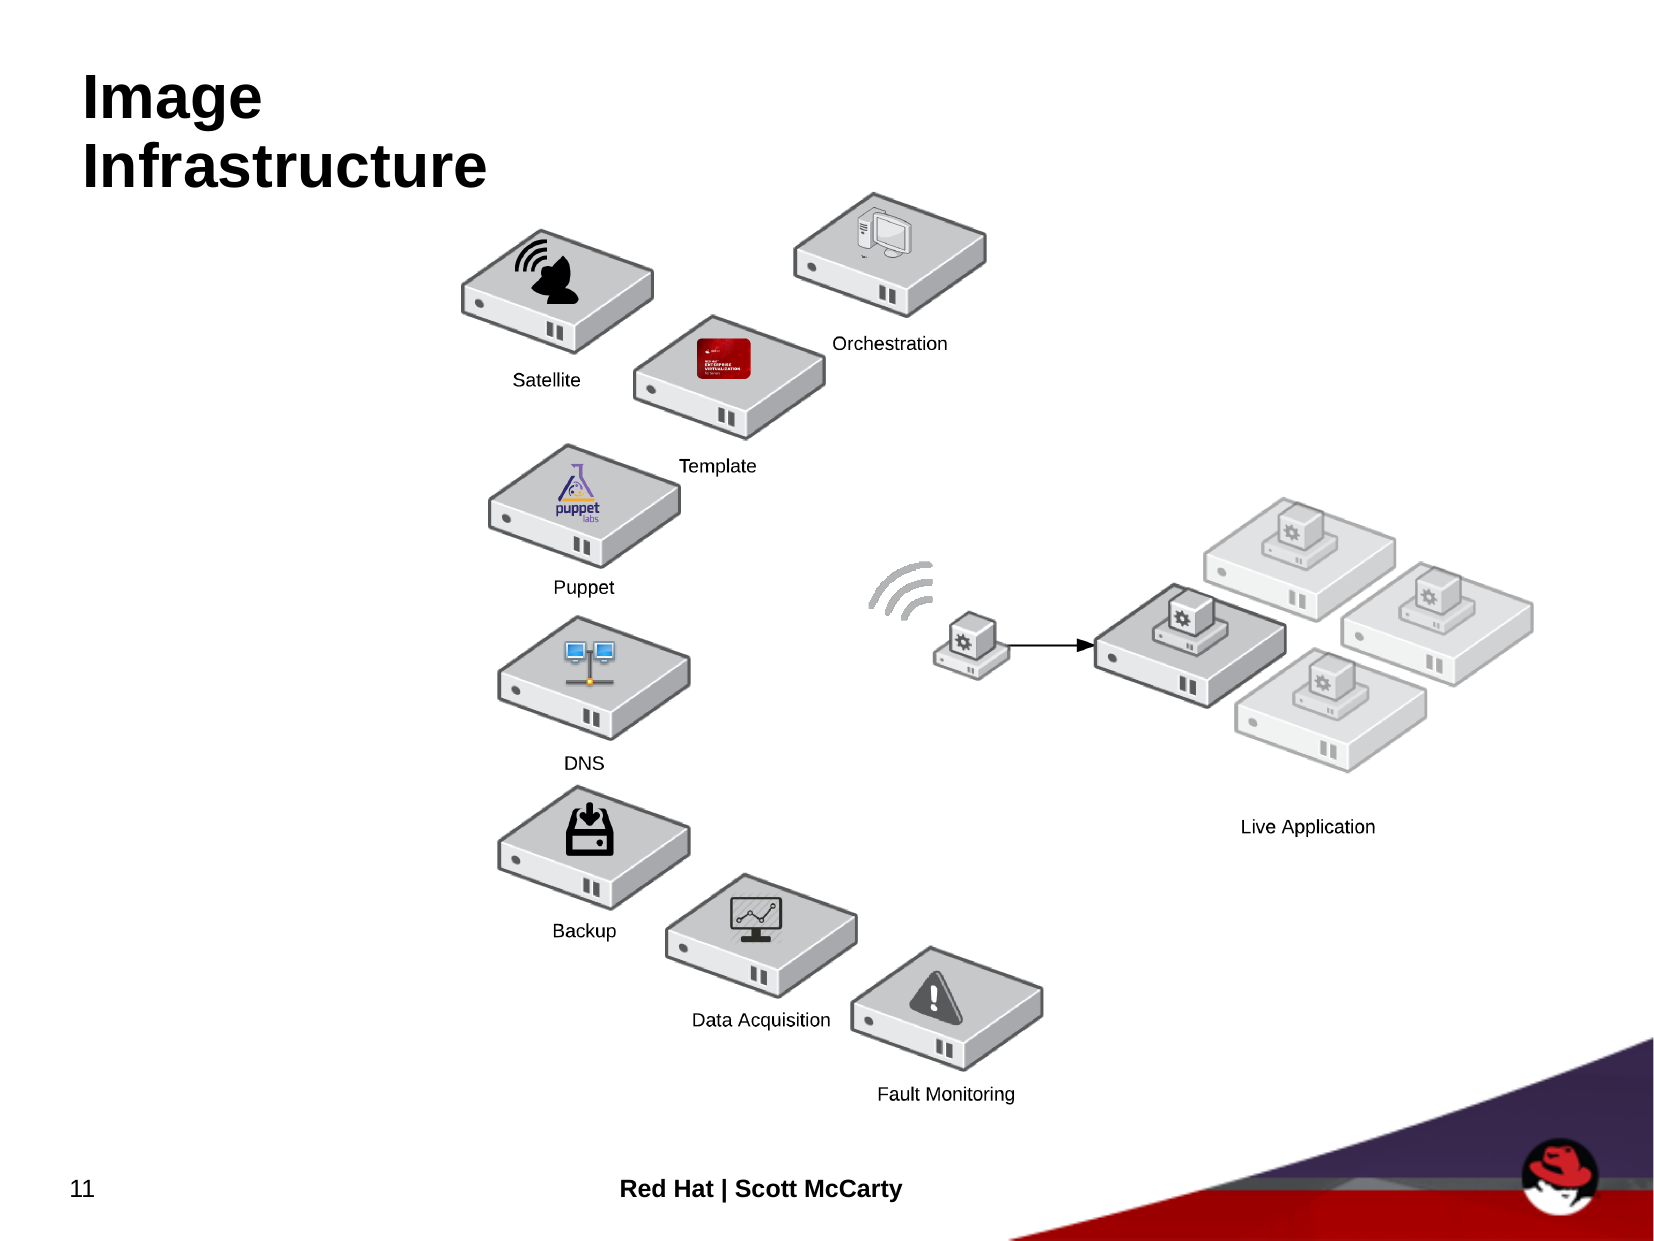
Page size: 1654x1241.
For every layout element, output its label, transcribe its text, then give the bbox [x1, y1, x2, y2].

picture [375, 149, 1654, 1241]
title Image Infrastructure [82, 37, 1571, 226]
